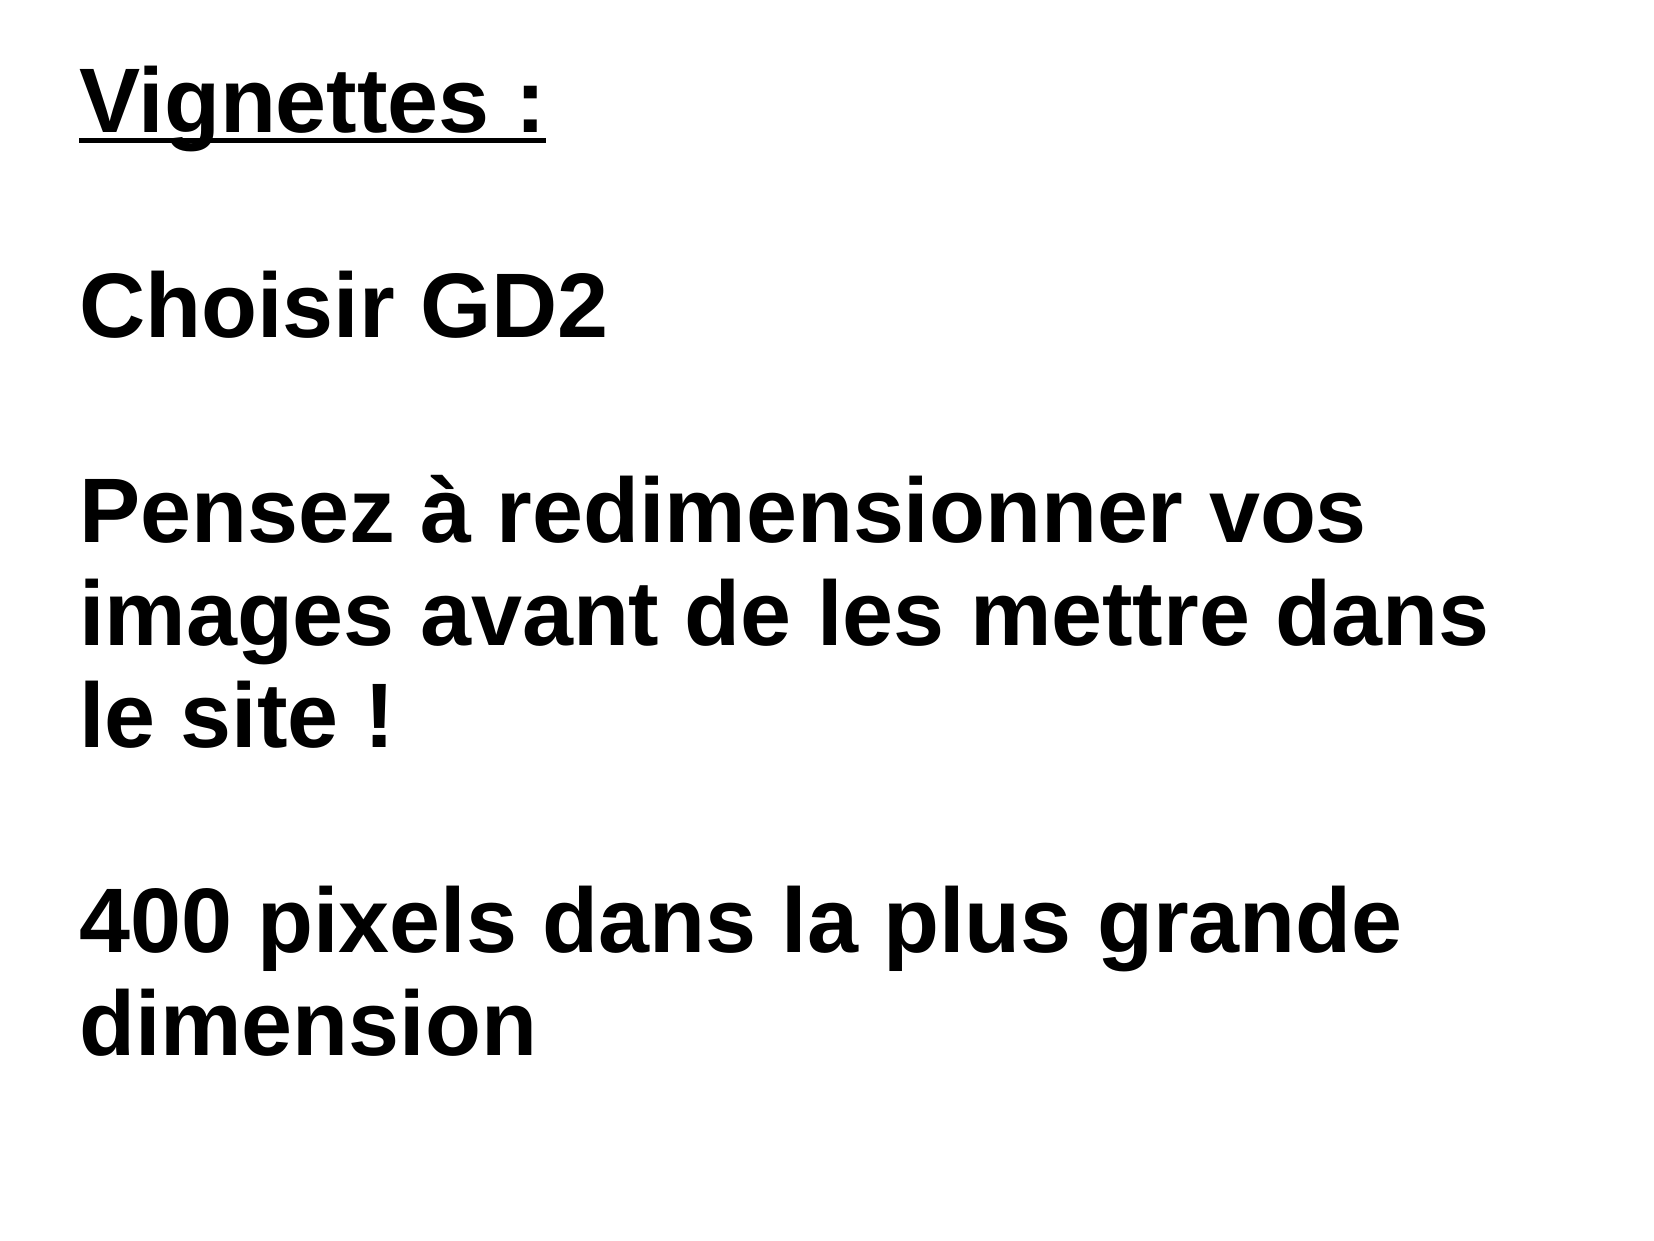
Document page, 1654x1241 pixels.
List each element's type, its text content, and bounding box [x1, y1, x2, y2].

text_box Vignettes : Choisir GD2 Pensez à redimensionner vos images avant de les mettre dans le site ! 400 pixels dans la plus grande dimension [64, 42, 1590, 1185]
